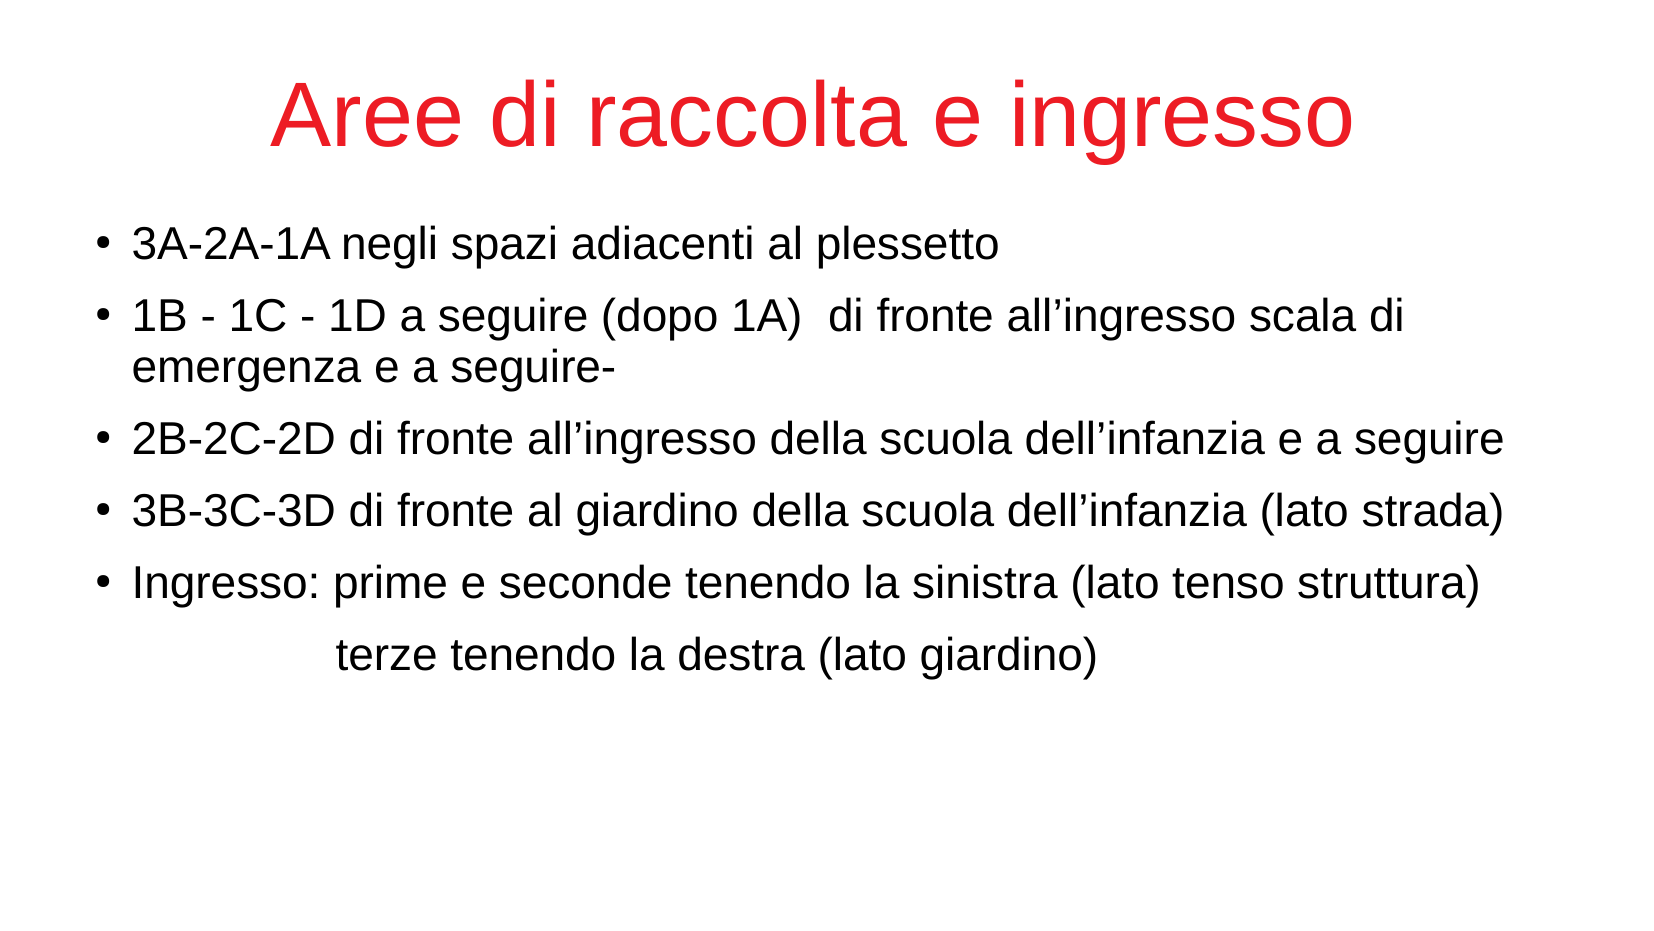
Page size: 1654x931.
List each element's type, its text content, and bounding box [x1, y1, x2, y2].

list 3A-2A-1A negli spazi adiacenti al plessetto 1B - 1C - 1D a seguire (dopo 1A) di fronte all’ingresso scala di emergenza e a seguire- 2B-2C-2D di fronte all’ingresso della scuola dell’infanzia e a seguire 3B-3C-3D di fronte al giardino della scuola dell’infanzia (lato strada) Ingresso: prime e seconde tenendo la sinistra (lato tenso struttura) terze tenendo la destra (lato giardino) [82, 217, 1571, 758]
title Aree di raccolta e ingresso [82, 37, 1571, 193]
